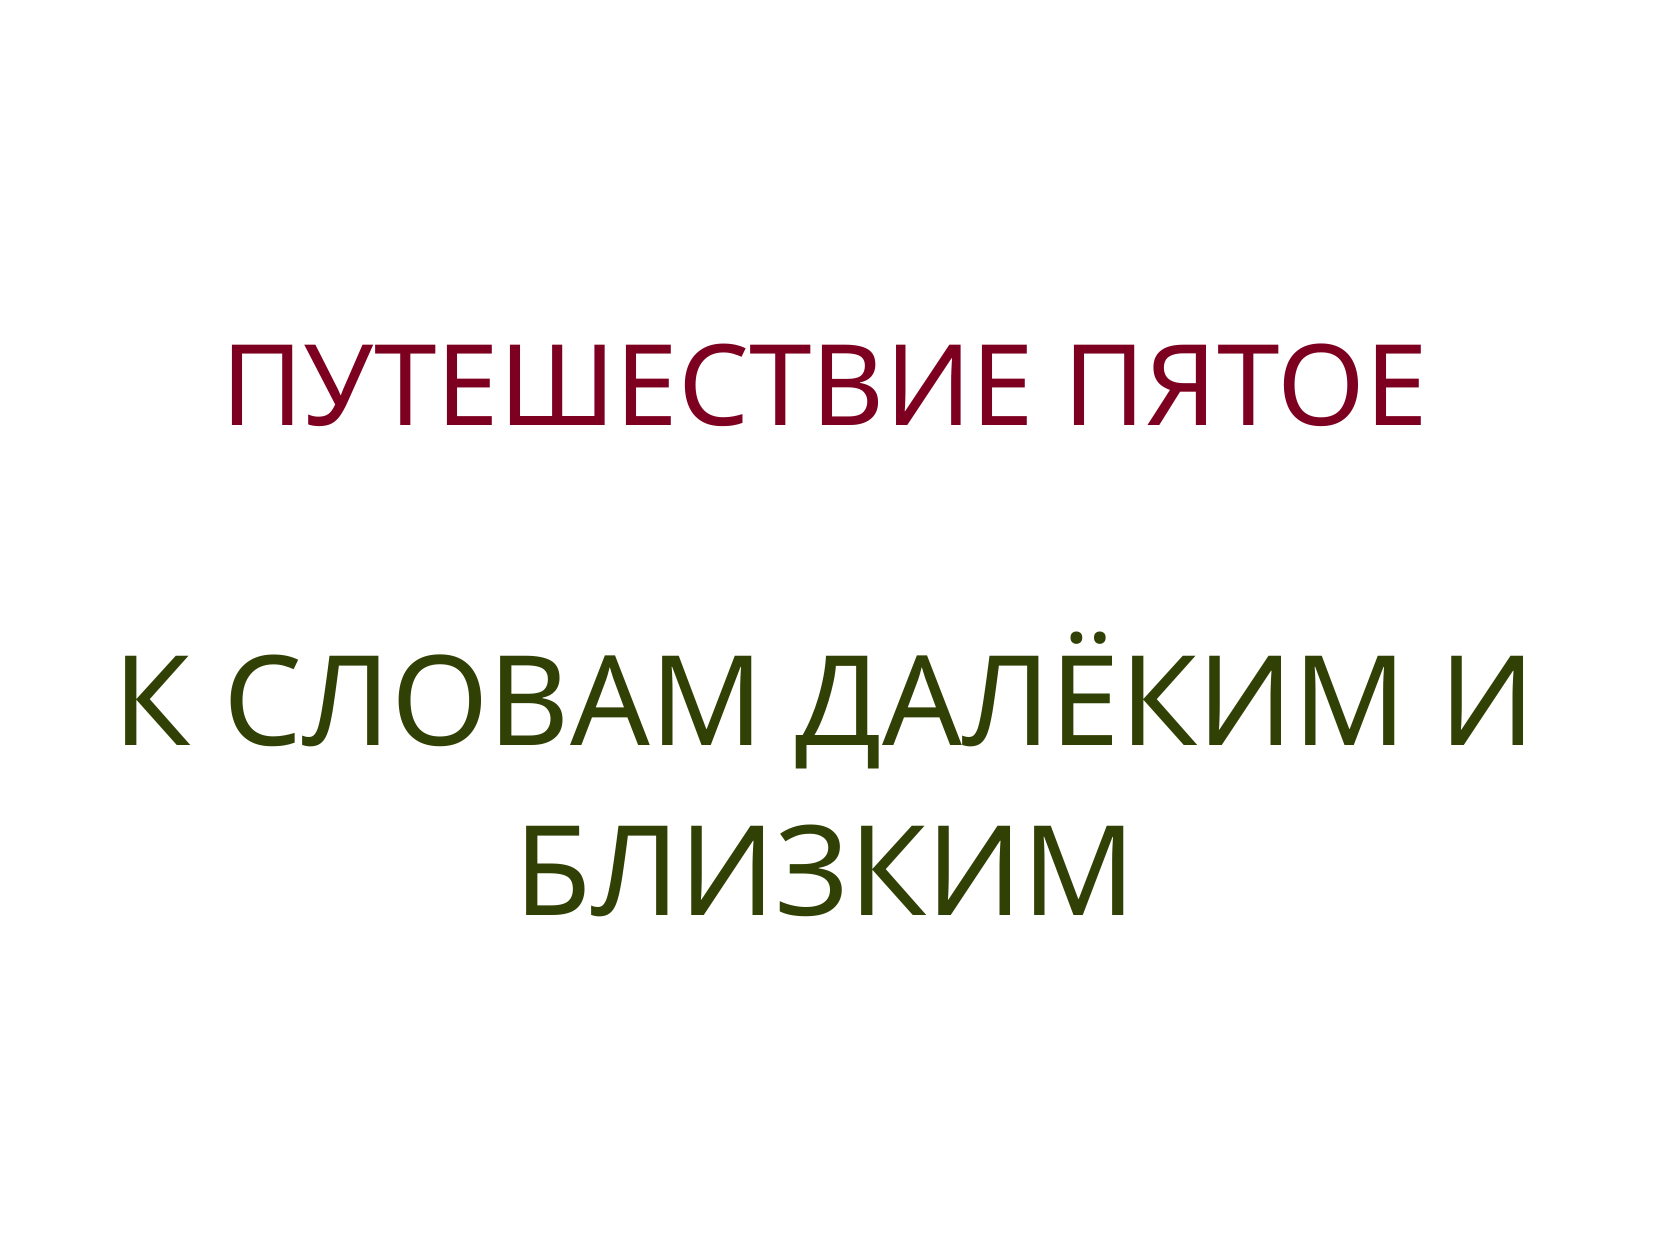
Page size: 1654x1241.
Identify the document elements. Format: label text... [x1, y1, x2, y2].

text_box ПУТЕШЕСТВИЕ ПЯТОЕ К СЛОВАМ ДАЛЁКИМ И БЛИЗКИМ [73, 297, 1577, 847]
